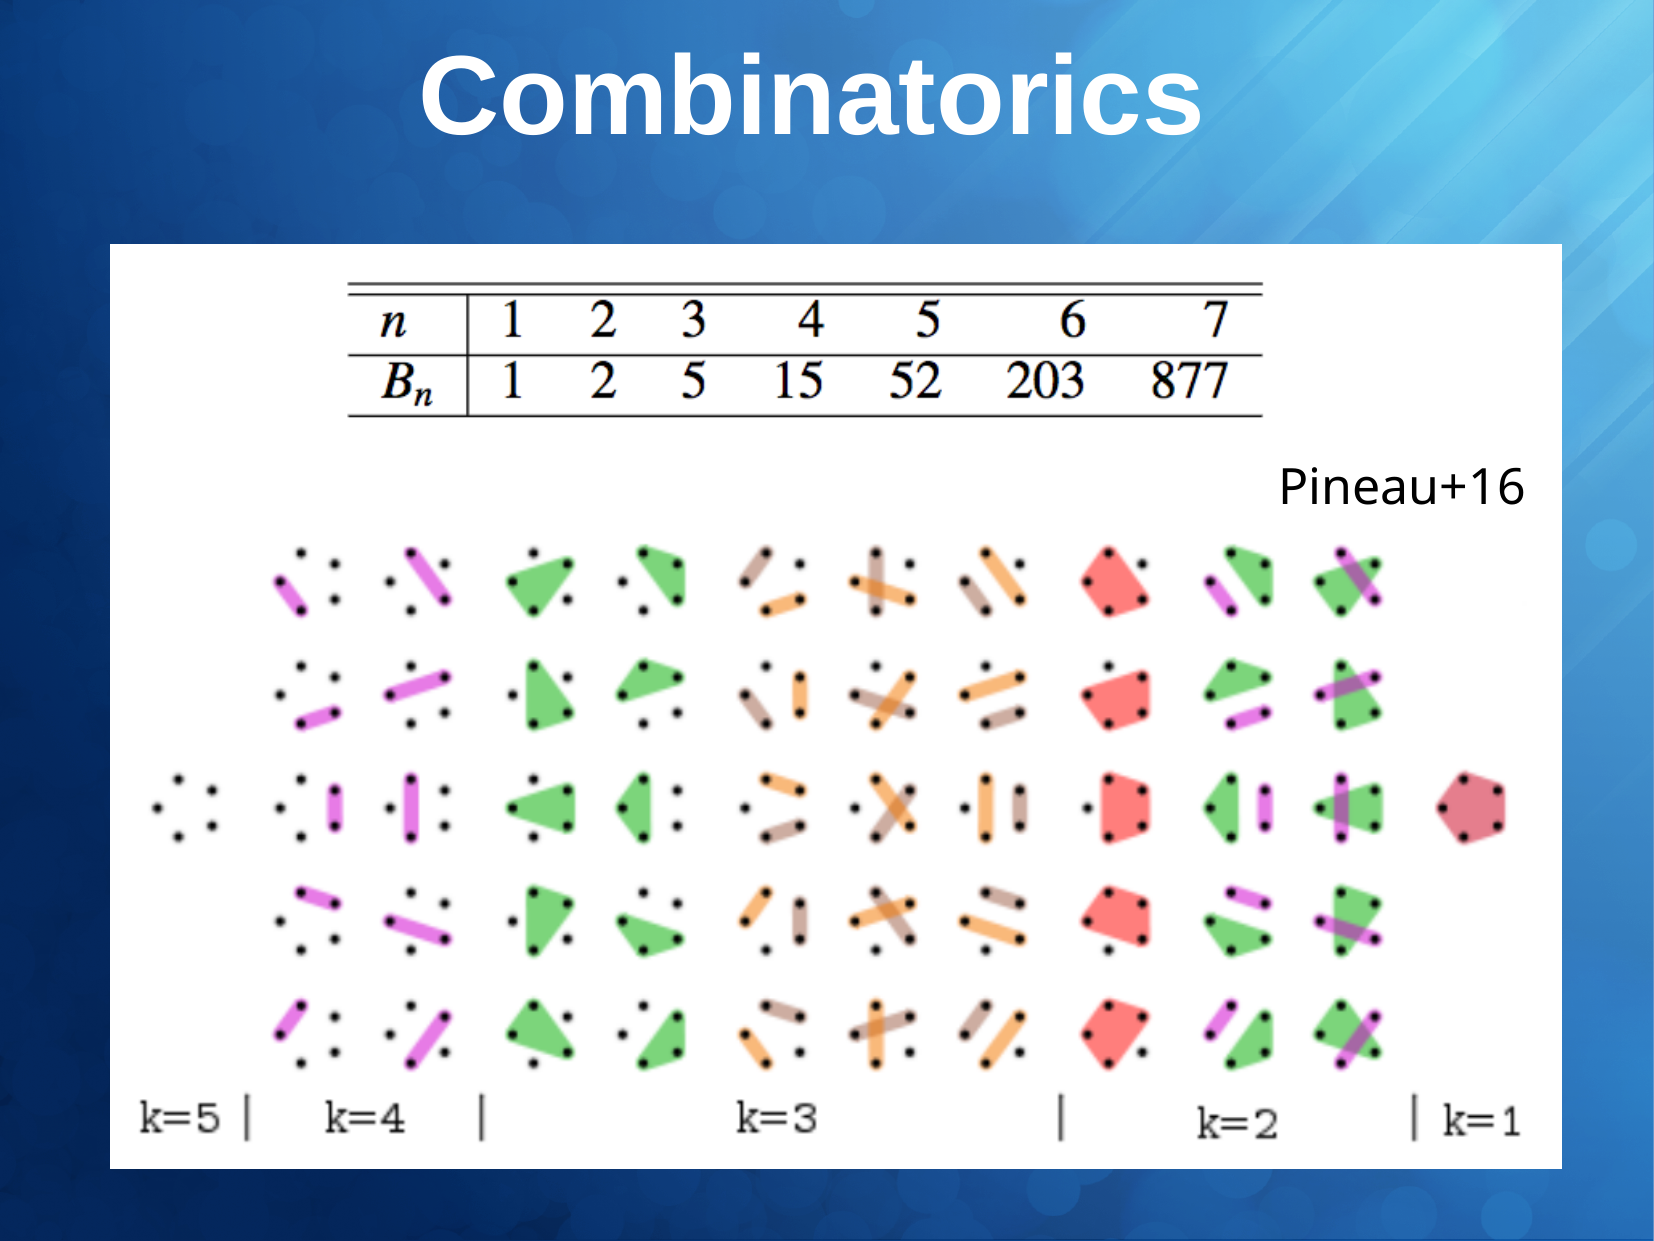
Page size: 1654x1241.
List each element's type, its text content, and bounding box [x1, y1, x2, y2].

title Combinatorics [118, 11, 1506, 180]
picture [0, 0, 1654, 1241]
text_box Pineau+16 [1280, 453, 1524, 515]
